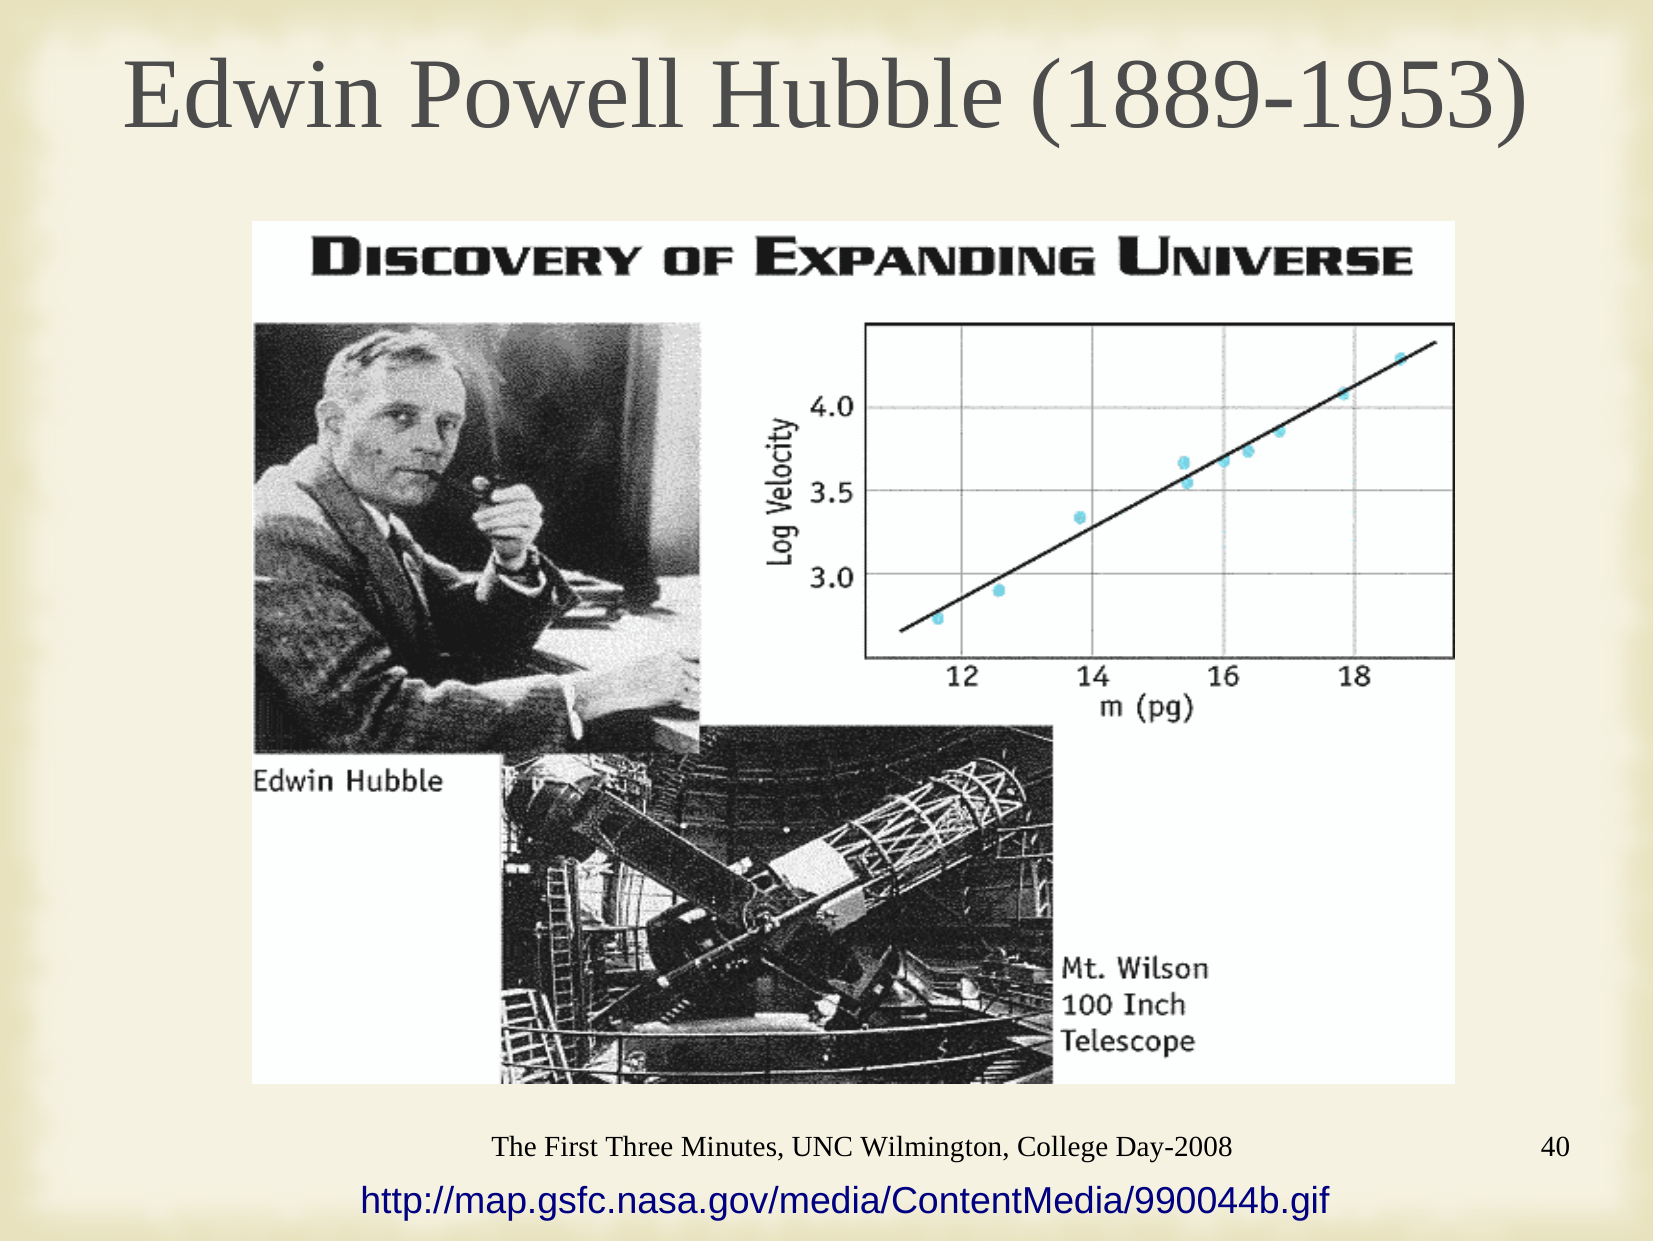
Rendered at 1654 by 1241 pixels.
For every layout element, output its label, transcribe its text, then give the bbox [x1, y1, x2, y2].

title Edwin Powell Hubble (1889-1953) [82, 0, 1571, 198]
text_box http://map.gsfc.nasa.gov/media/ContentMedia/990044b.gif [345, 1172, 1345, 1230]
picture [0, 0, 1654, 1241]
